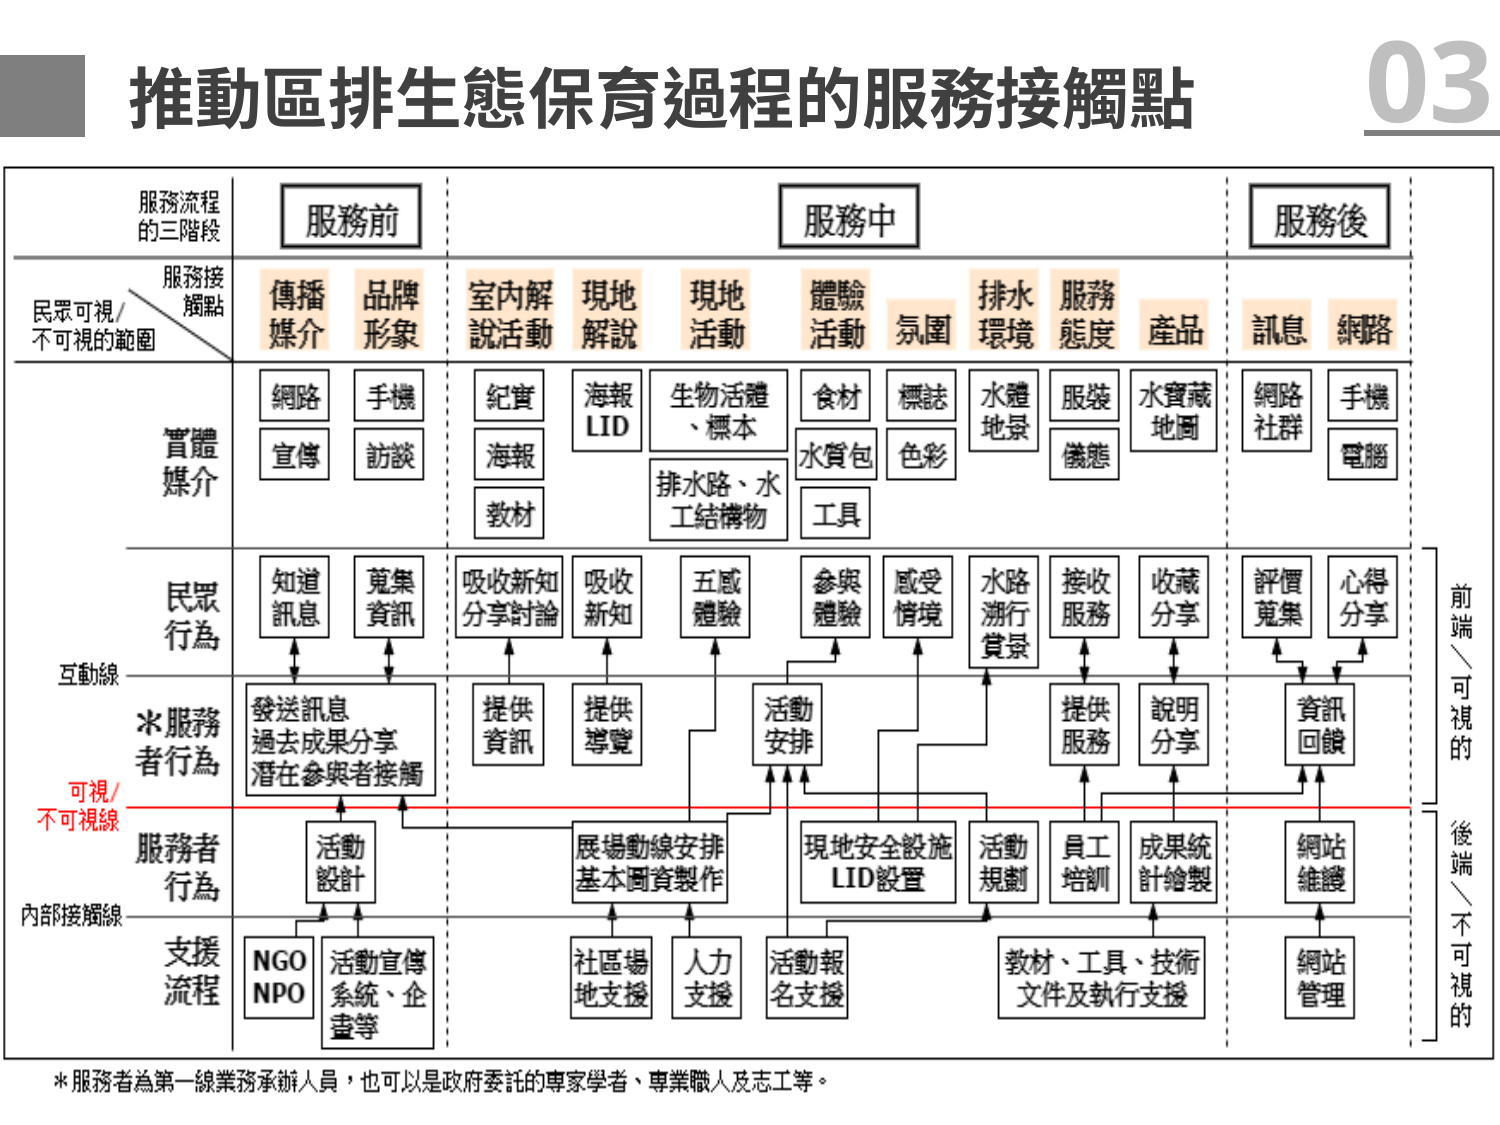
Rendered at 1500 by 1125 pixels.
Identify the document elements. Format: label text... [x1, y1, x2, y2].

picture [2, 165, 1500, 1123]
title 推動區排生態保育過程的服務接觸點 [82, 49, 1426, 142]
